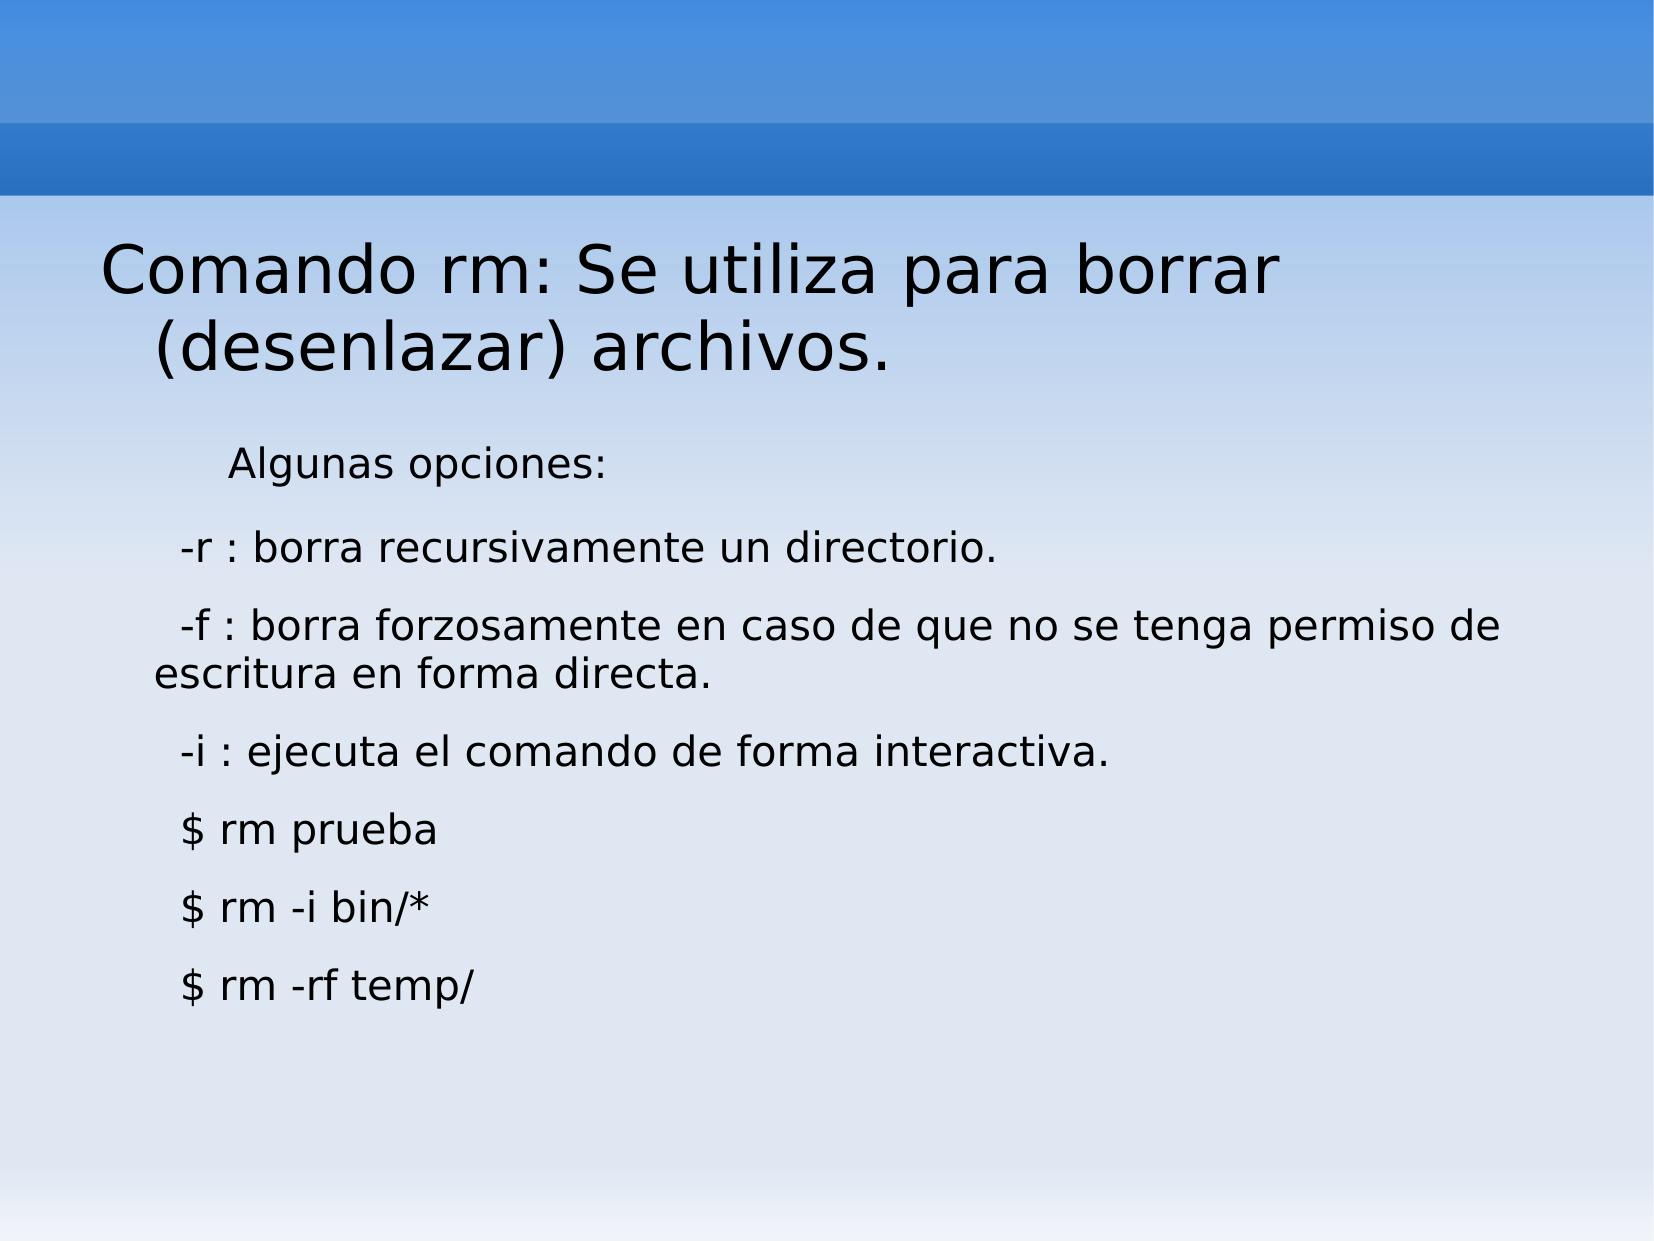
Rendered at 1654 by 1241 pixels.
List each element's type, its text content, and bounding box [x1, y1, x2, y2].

picture [0, 0, 1654, 1241]
list Comando rm: Se utiliza para borrar (desenlazar) archivos. Algunas opciones: -r : borra recursivamente un directorio. -f : borra forzosamente en caso de que no se tenga permiso de escritura en forma directa. -i : ejecuta el comando de forma interactiva. $ rm prueba $ rm -i bin/* $ rm -rf temp/ [82, 231, 1571, 1050]
